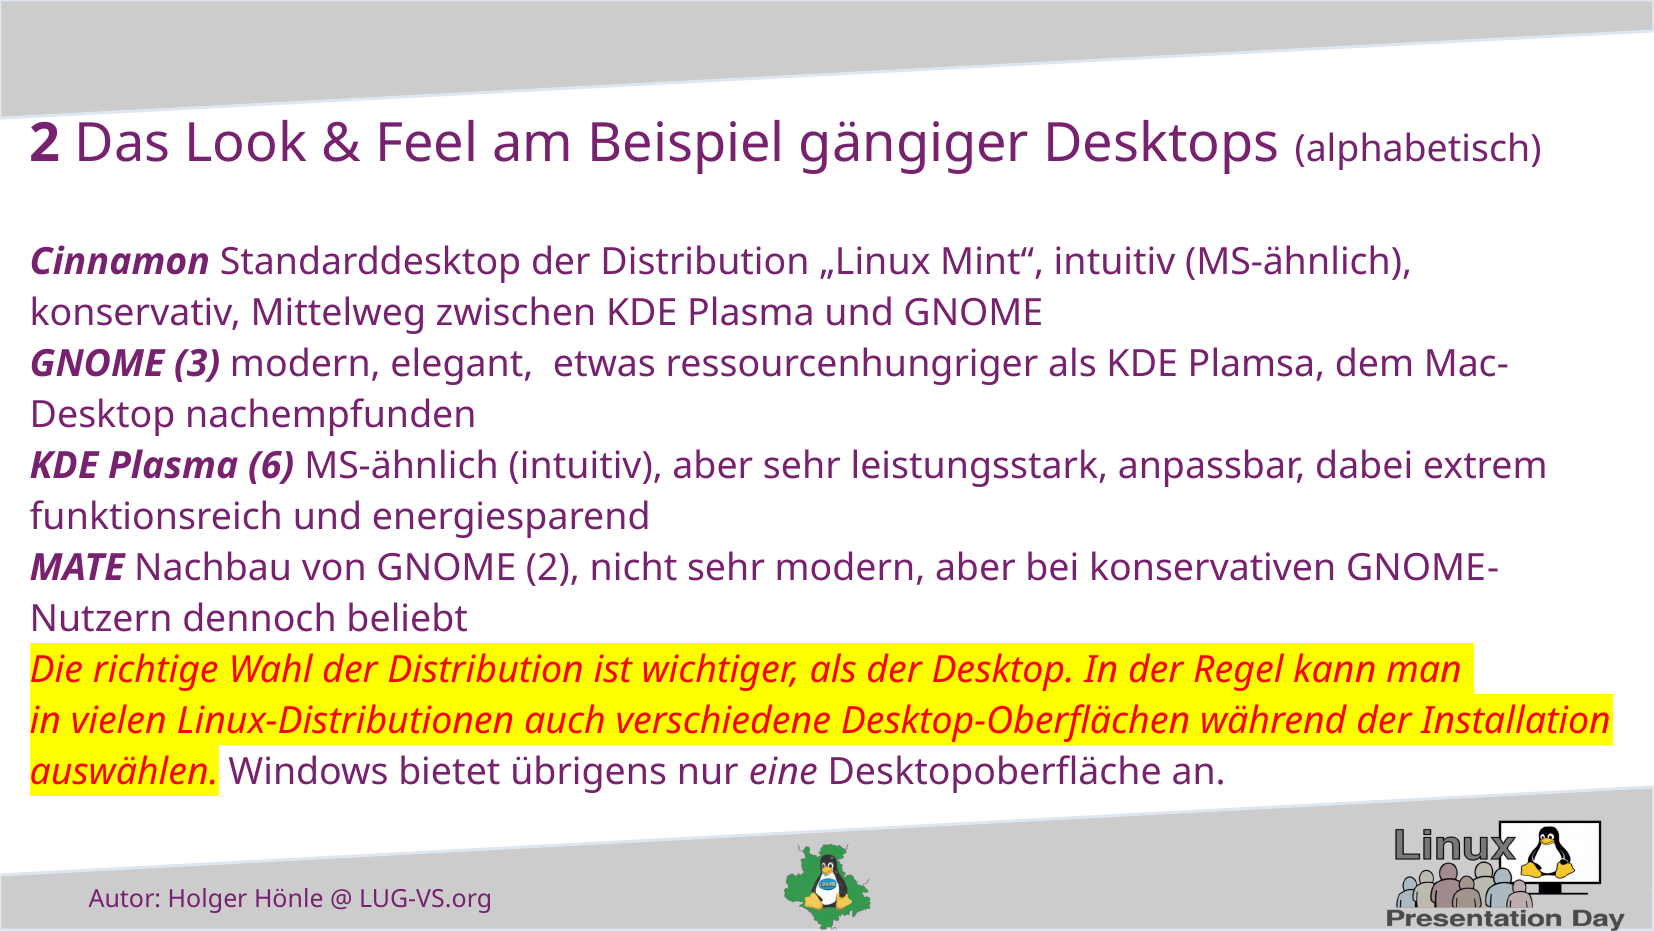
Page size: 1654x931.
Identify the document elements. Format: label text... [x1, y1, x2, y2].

subtitle 2 Das Look & Feel am Beispiel gängiger Desktops (alphabetisch) Cinnamon Standarddesktop der Distribution „Linux Mint“, intuitiv (MS-ähnlich), konservativ, Mittelweg zwischen KDE Plasma und GNOME GNOME (3) modern, elegant, etwas ressourcenhungriger als KDE Plamsa, dem Mac-Desktop nachempfunden KDE Plasma (6) MS-ähnlich (intuitiv), aber sehr leistungsstark, anpassbar, dabei extrem funktionsreich und energiesparend MATE Nachbau von GNOME (2), nicht sehr modern, aber bei konservativen GNOME-Nutzern dennoch beliebt Die richtige Wahl der Distribution ist wichtiger, als der Desktop. In der Regel kann man in vielen Linux-Distributionen auch verschiedene Desktop-Oberflächen während der Installation auswählen. Windows bietet übrigens nur eine Desktopoberfläche an. [29, 29, 1625, 931]
